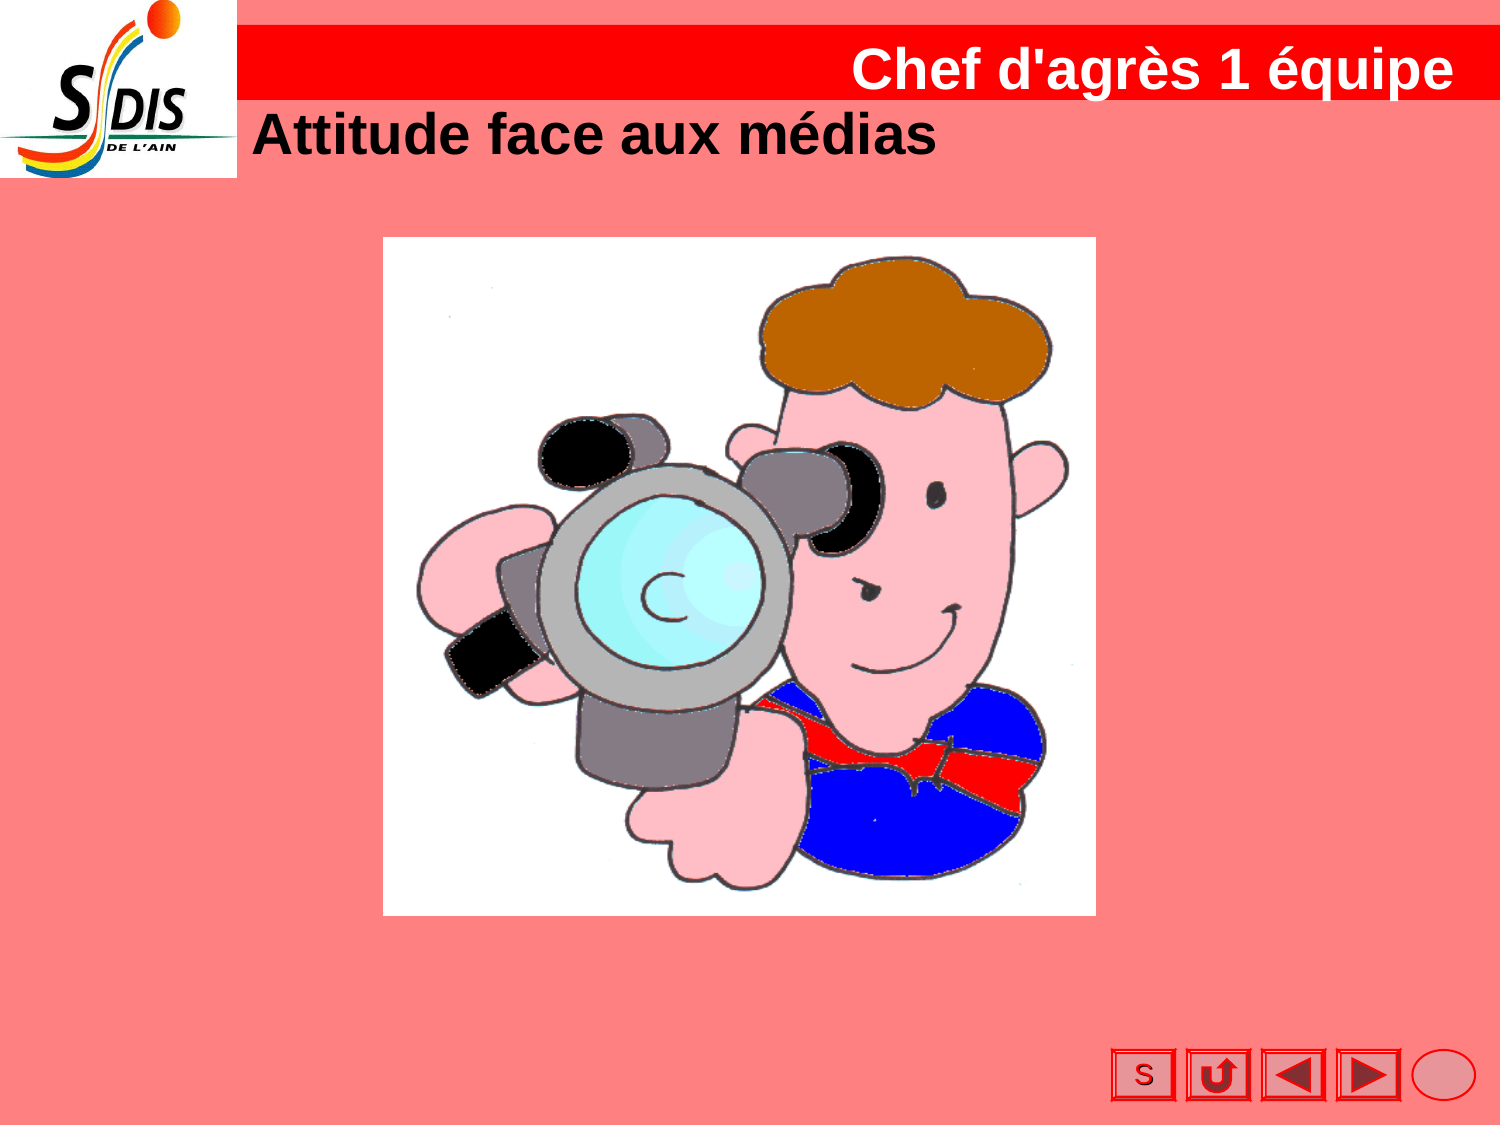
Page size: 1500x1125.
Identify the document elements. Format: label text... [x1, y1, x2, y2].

text_box Attitude face aux médias [237, 94, 1500, 175]
picture [383, 237, 1096, 916]
picture [1267, 1055, 1320, 1095]
picture [1117, 1055, 1170, 1095]
text_box Chef d'agrès 1 équipe [336, 29, 1471, 111]
picture [0, 0, 237, 178]
picture [1192, 1055, 1245, 1095]
picture [1342, 1055, 1395, 1095]
text_box [1412, 1049, 1476, 1101]
